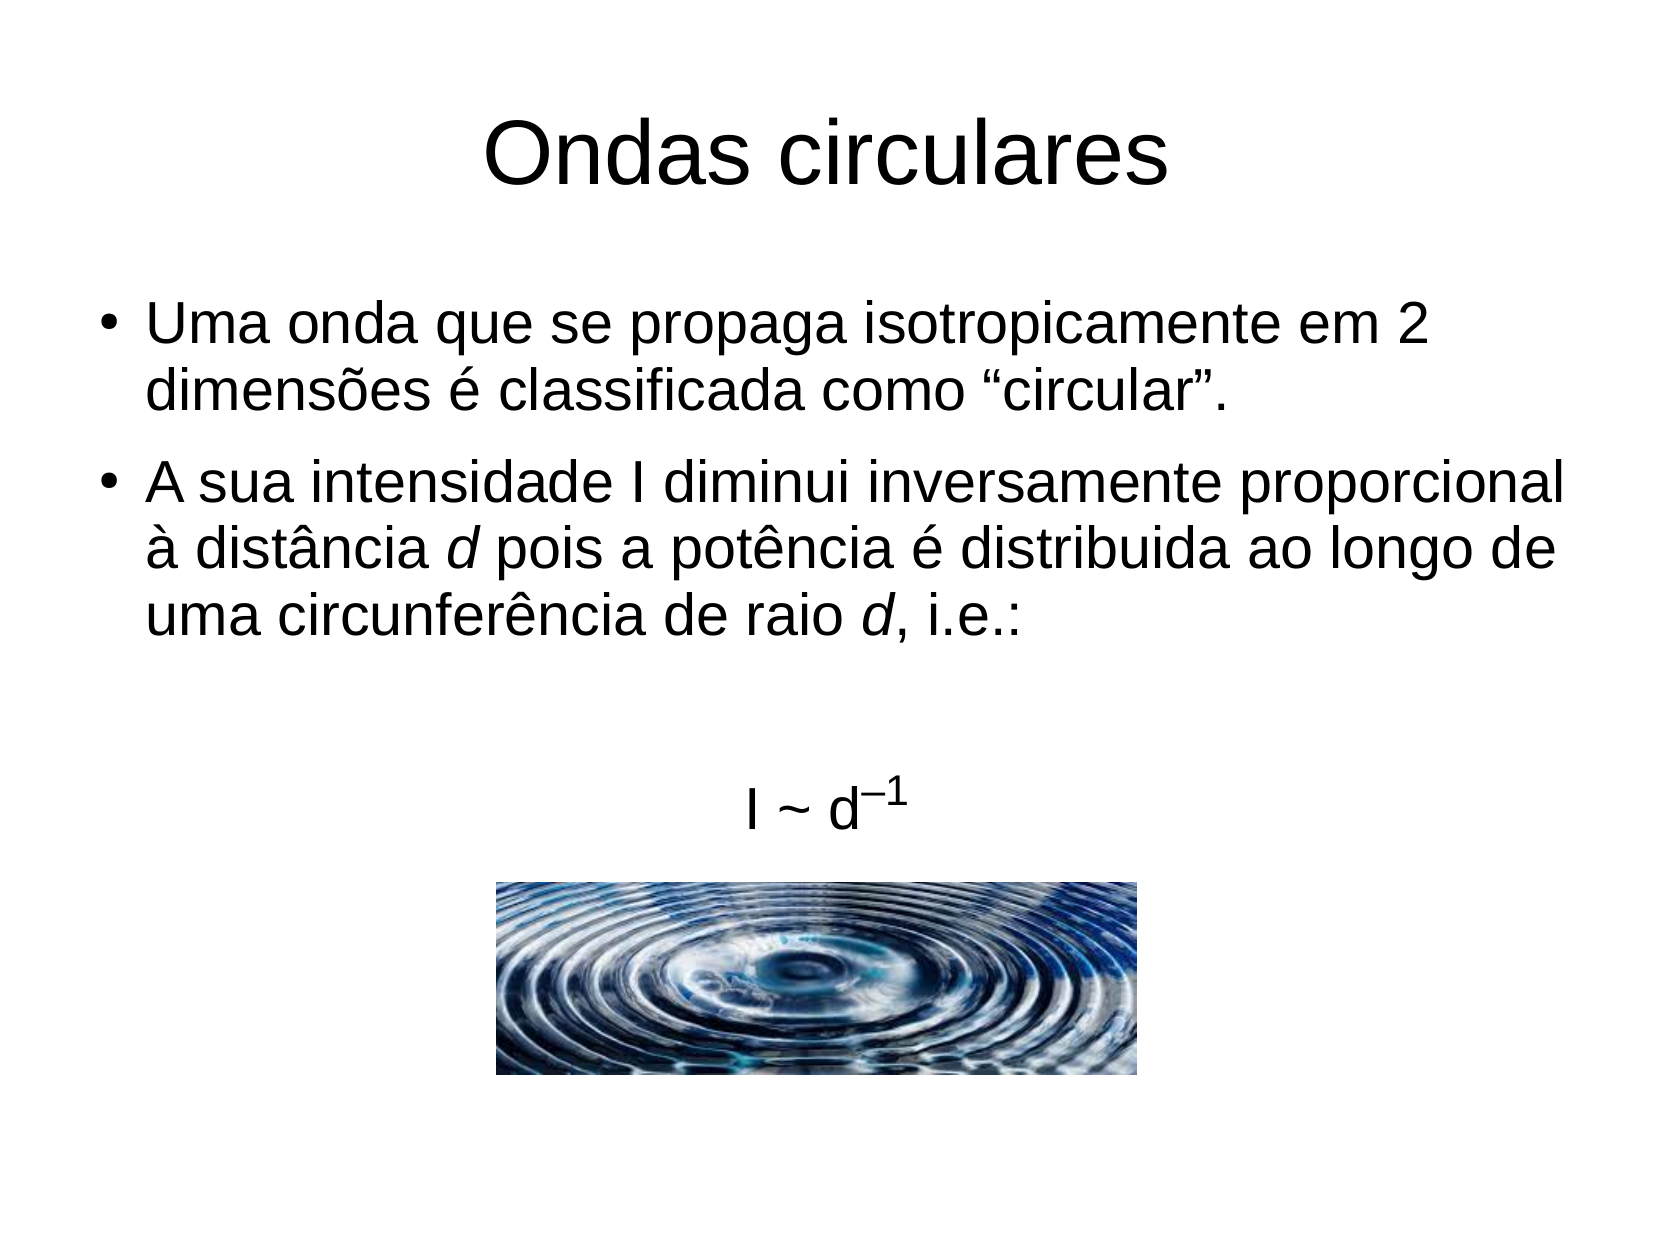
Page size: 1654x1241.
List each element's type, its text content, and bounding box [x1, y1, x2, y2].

list Uma onda que se propaga isotropicamente em 2 dimensões é classificada como “circular”. A sua intensidade I diminui inversamente proporcional à distância d pois a potência é distribuida ao longo de uma circunferência de raio d, i.e.: I ~ d–1 [82, 290, 1571, 875]
picture [496, 882, 1137, 1075]
title Ondas circulares [82, 49, 1571, 257]
